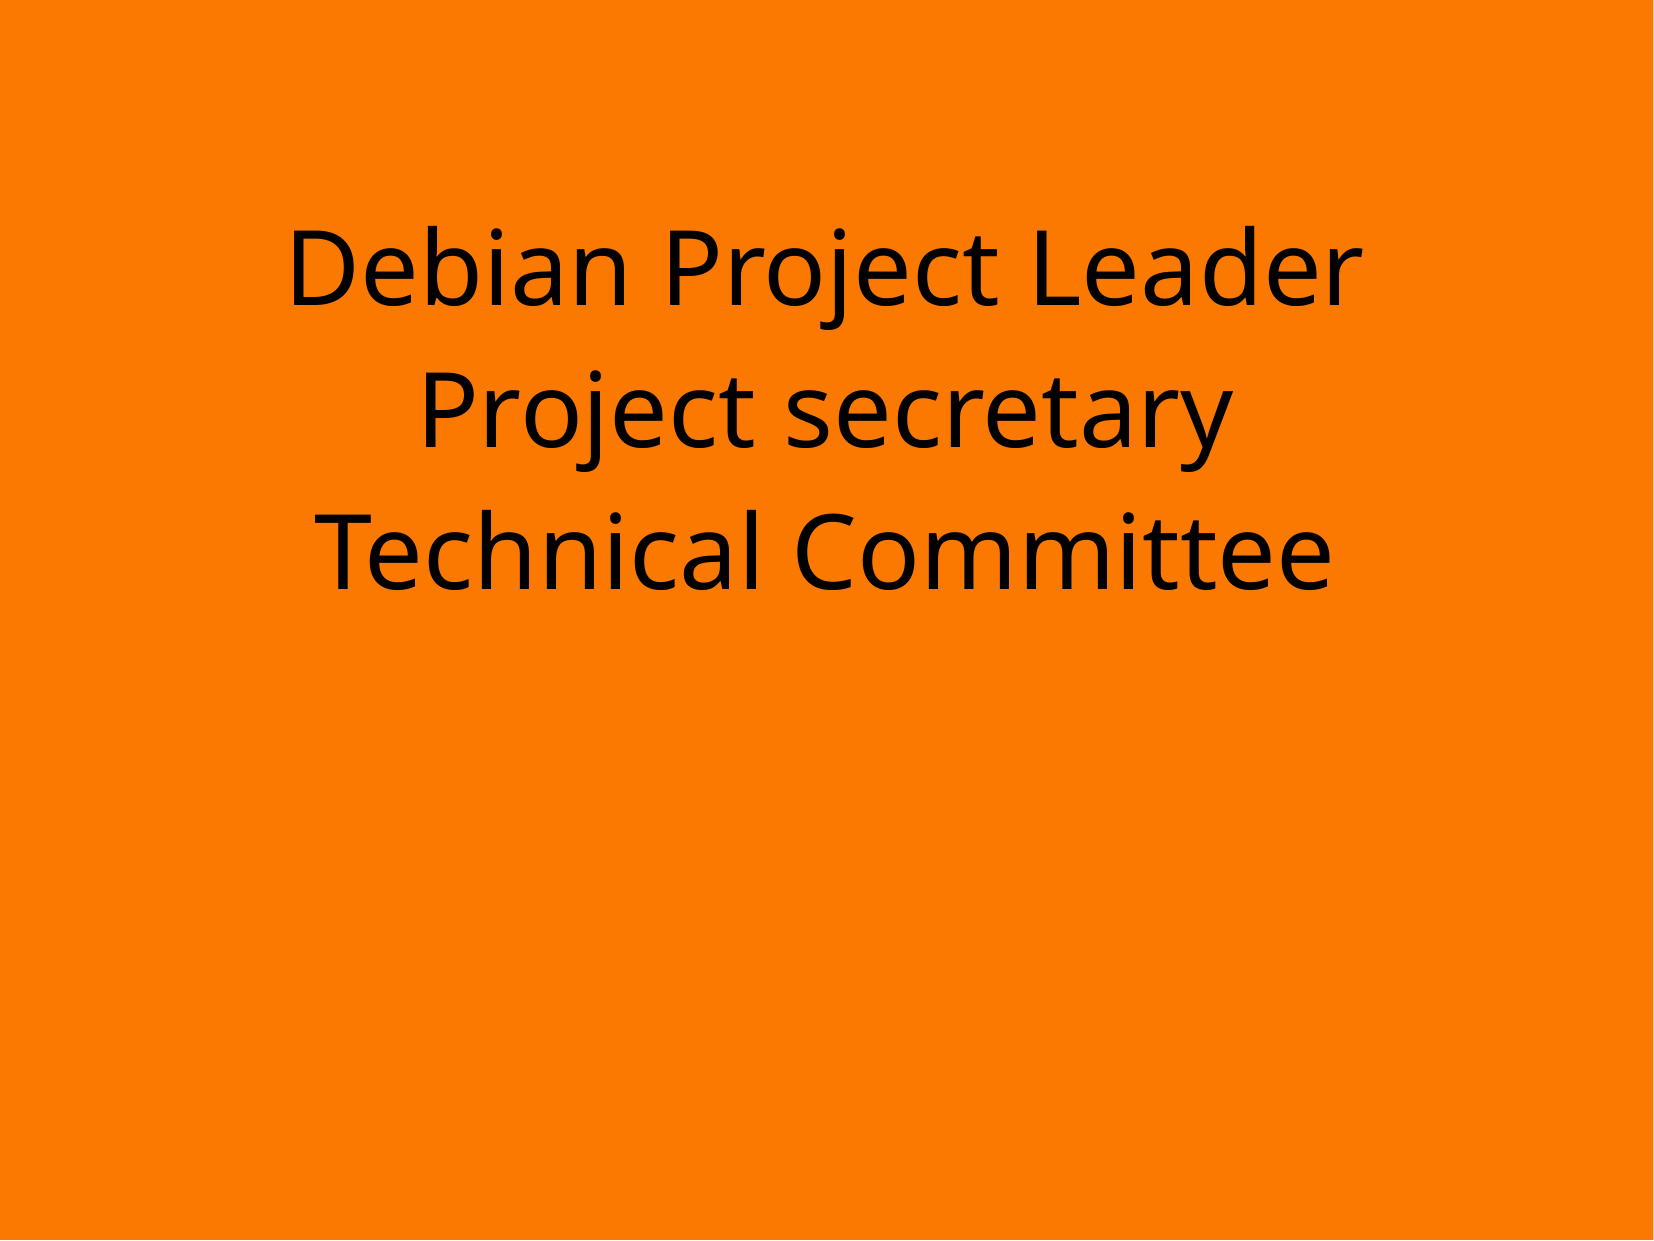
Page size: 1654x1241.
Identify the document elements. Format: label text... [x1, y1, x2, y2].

text_box Debian Project Leader Project secretary Technical Committee [0, 0, 1651, 1241]
